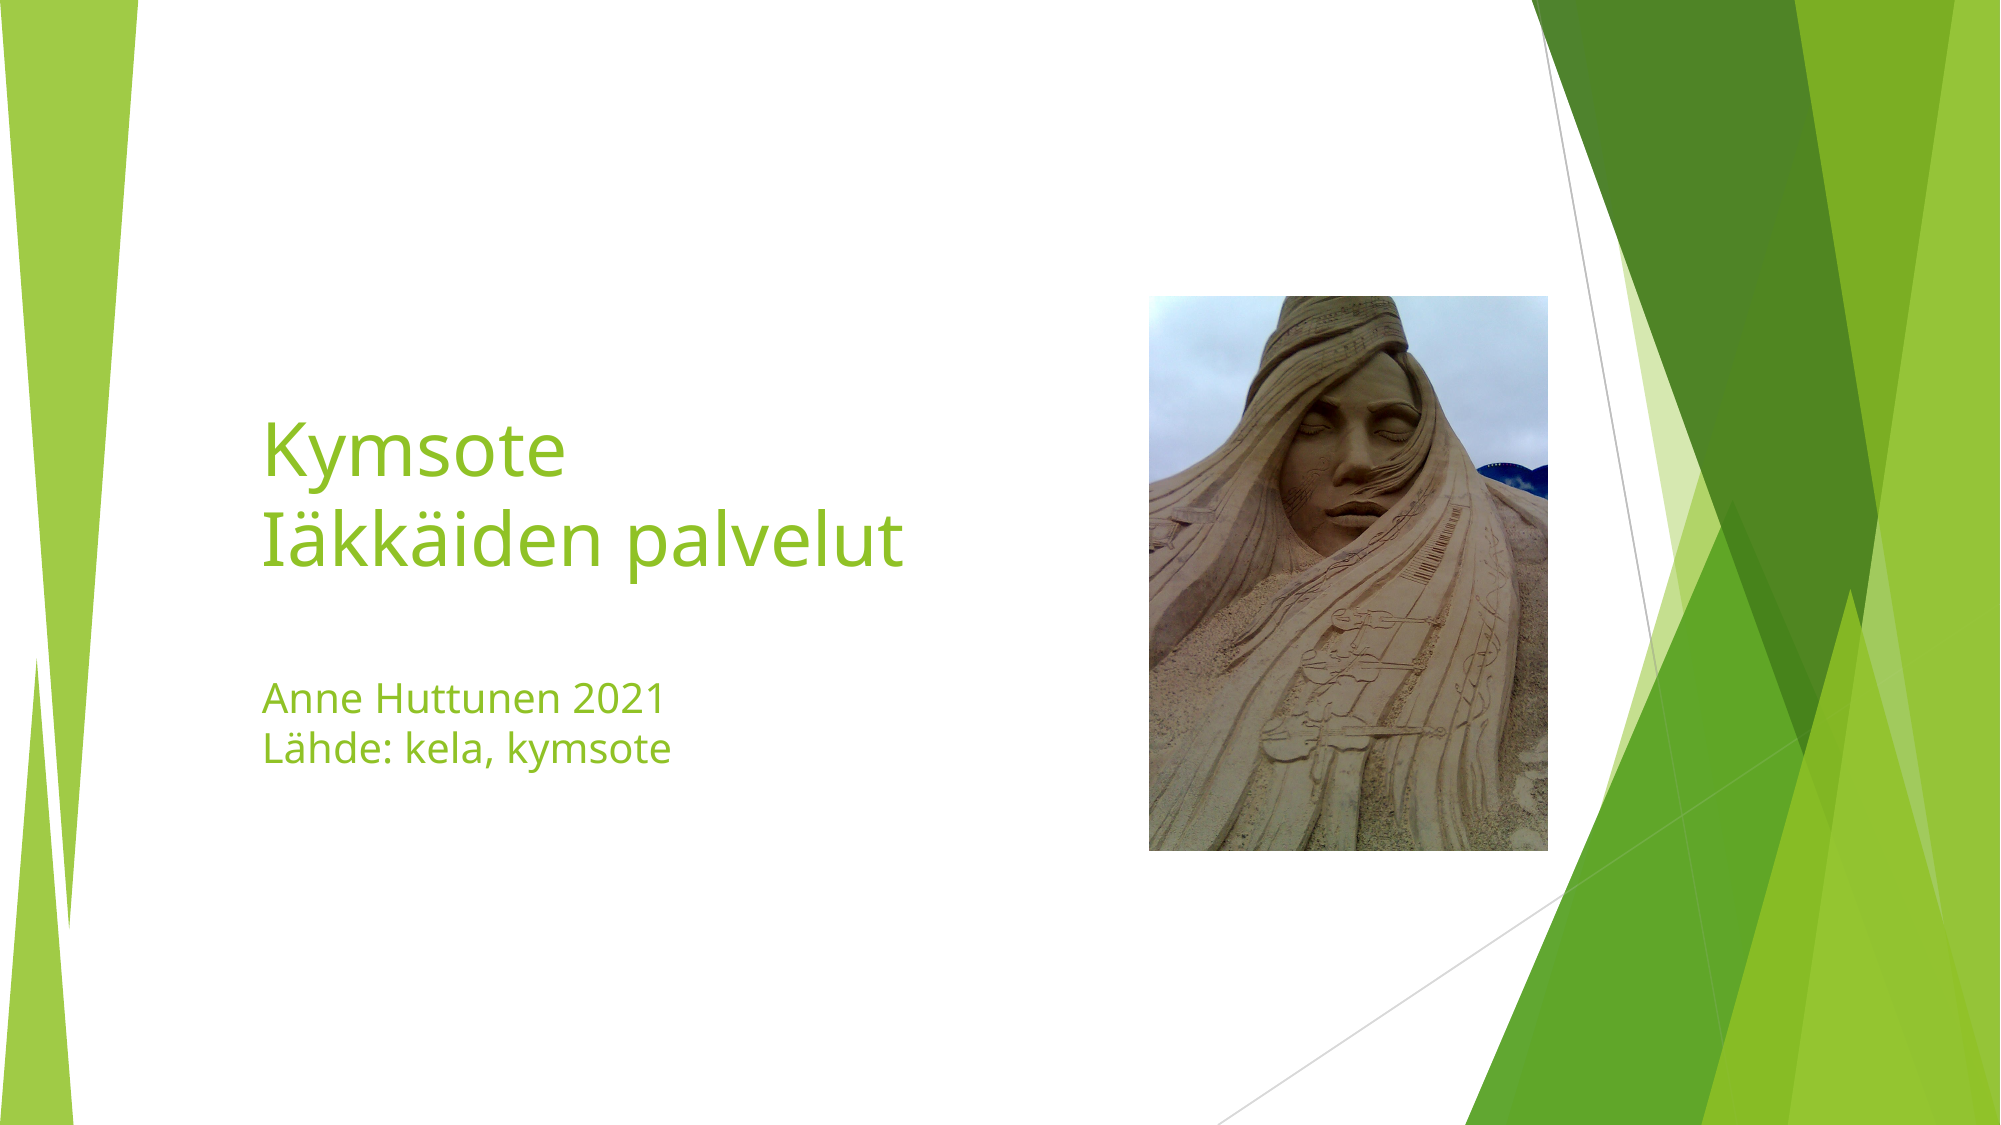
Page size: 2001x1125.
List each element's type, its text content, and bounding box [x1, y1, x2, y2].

subtitle Anne Huttunen 2021 Lähde: kela, kymsote [247, 664, 1149, 845]
picture [1149, 296, 1548, 851]
title Kymsote Iäkkäiden palvelut [247, 394, 1149, 664]
